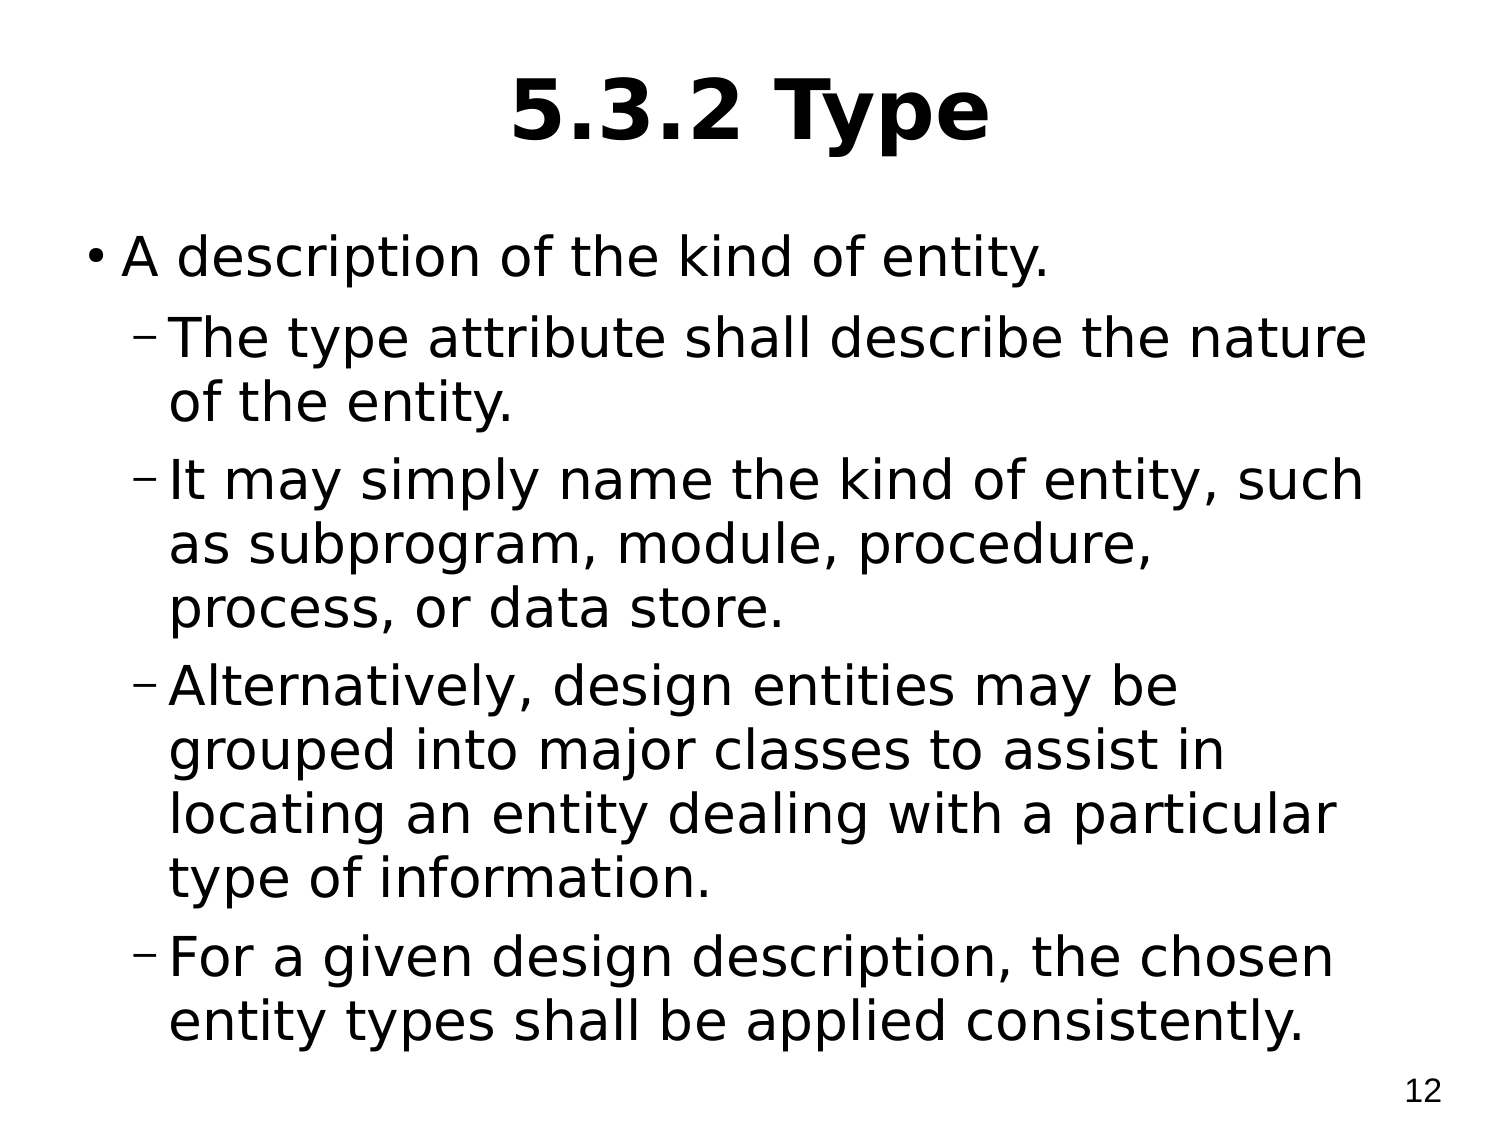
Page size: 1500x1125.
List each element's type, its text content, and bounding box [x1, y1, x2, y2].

title 5.3.2 Type [75, 44, 1425, 177]
list A description of the kind of entity. The type attribute shall describe the nature of the entity. It may simply name the kind of entity, such as subprogram, module, procedure, process, or data store. Alternatively, design entities may be grouped into major classes to assist in locating an entity dealing with a particular type of information. For a given design description, the chosen entity types shall be applied consistently. [75, 224, 1395, 1075]
